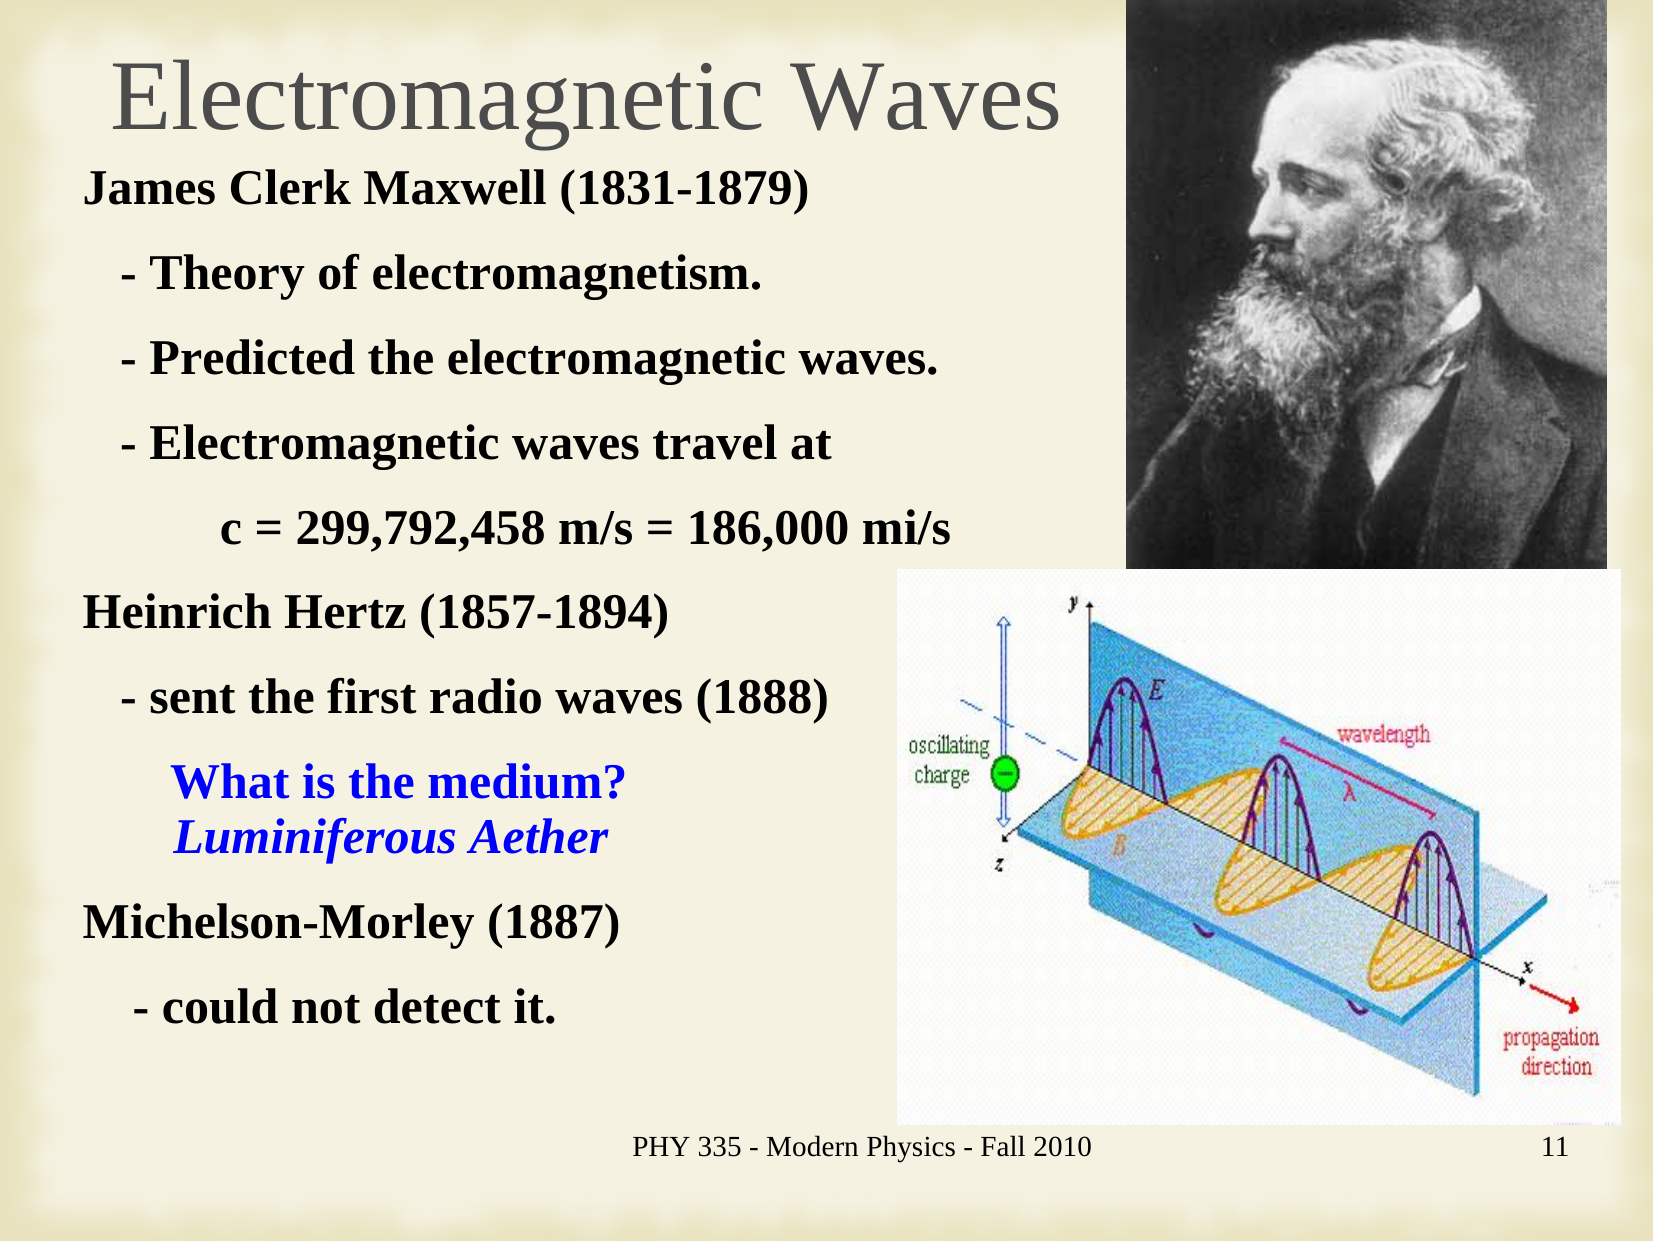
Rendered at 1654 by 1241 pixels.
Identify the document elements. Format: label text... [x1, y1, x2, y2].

picture [0, 0, 1653, 1241]
list James Clerk Maxwell (1831-1879) - Theory of electromagnetism. - Predicted the electromagnetic waves. - Electromagnetic waves travel at c = 299,792,458 m/s = 186,000 mi/s Heinrich Hertz (1857-1894) - sent the first radio waves (1888) What is the medium? Luminiferous Aether Michelson-Morley (1887) - could not detect it. [64, 160, 1033, 1048]
title Electromagnetic Waves [0, 0, 1126, 193]
